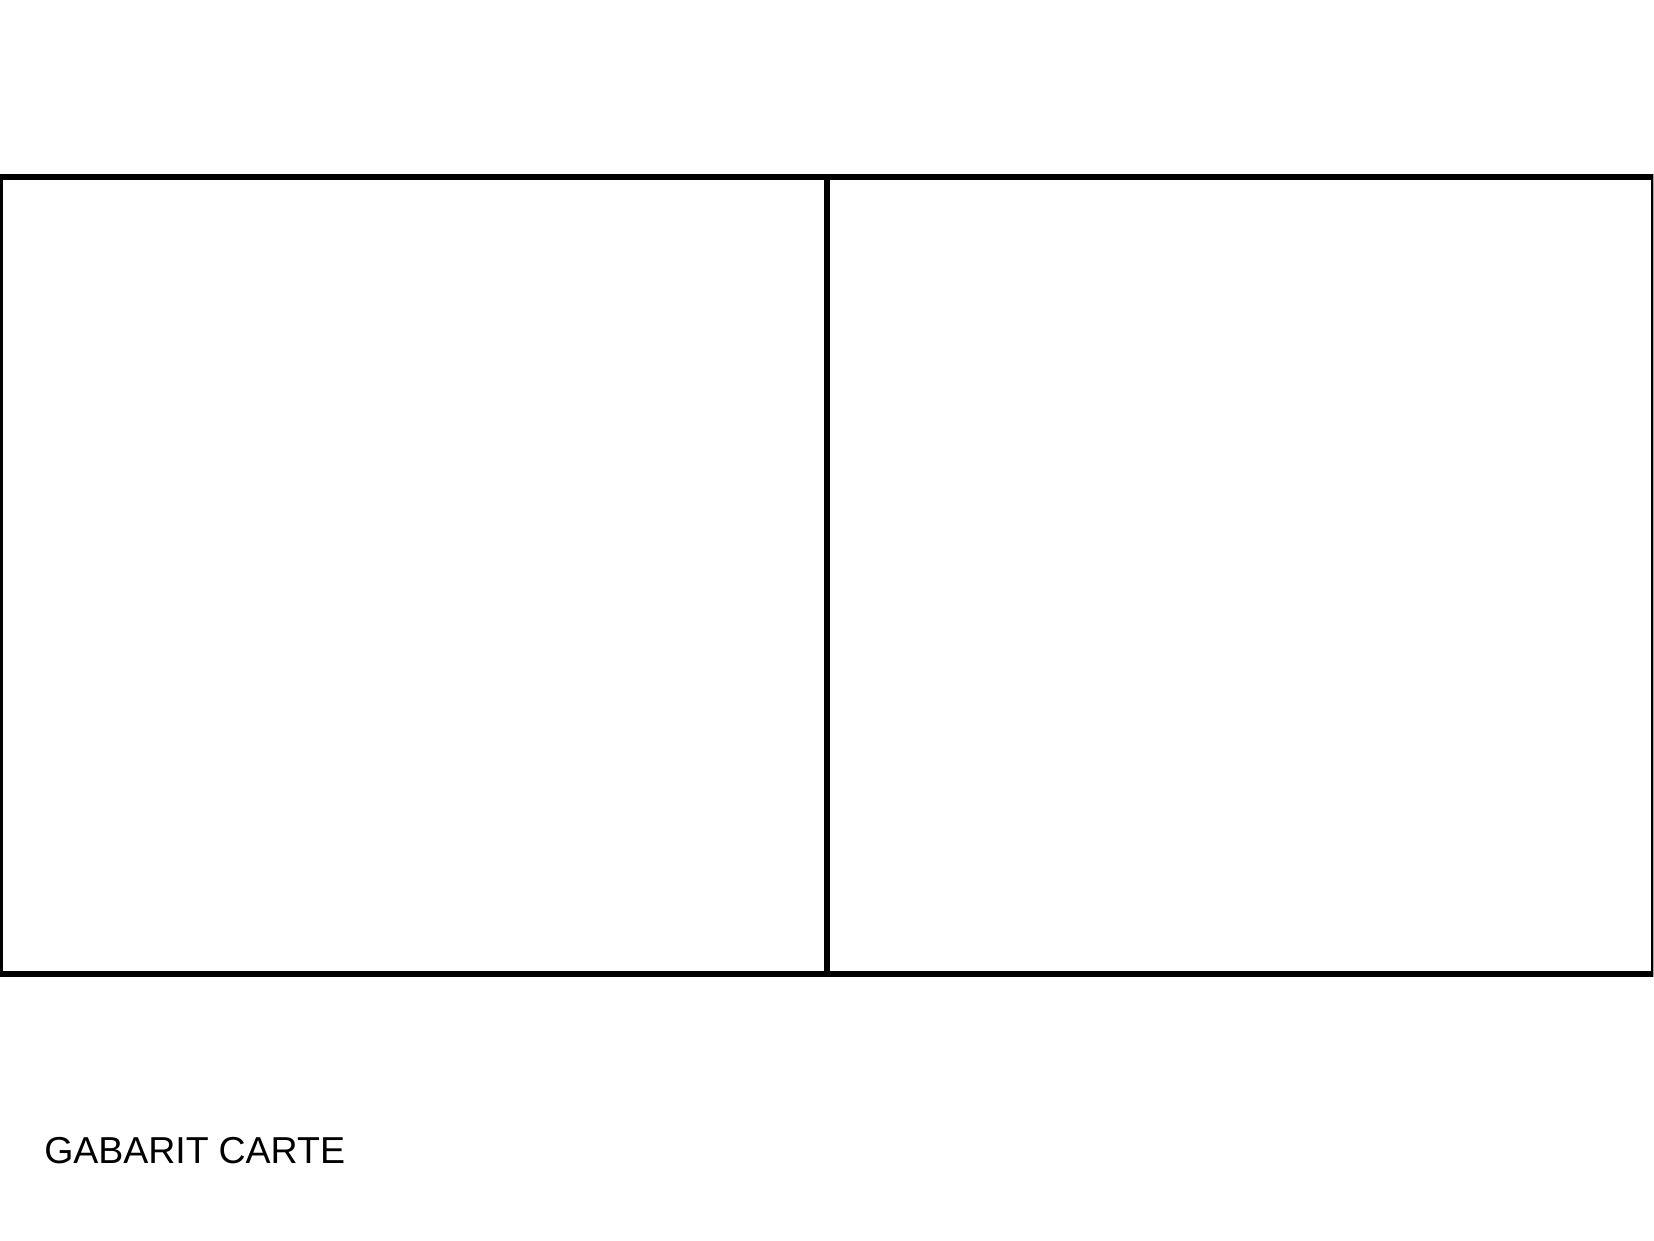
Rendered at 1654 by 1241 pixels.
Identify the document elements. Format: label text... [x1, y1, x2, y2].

text_box GABARIT CARTE [29, 1122, 562, 1179]
